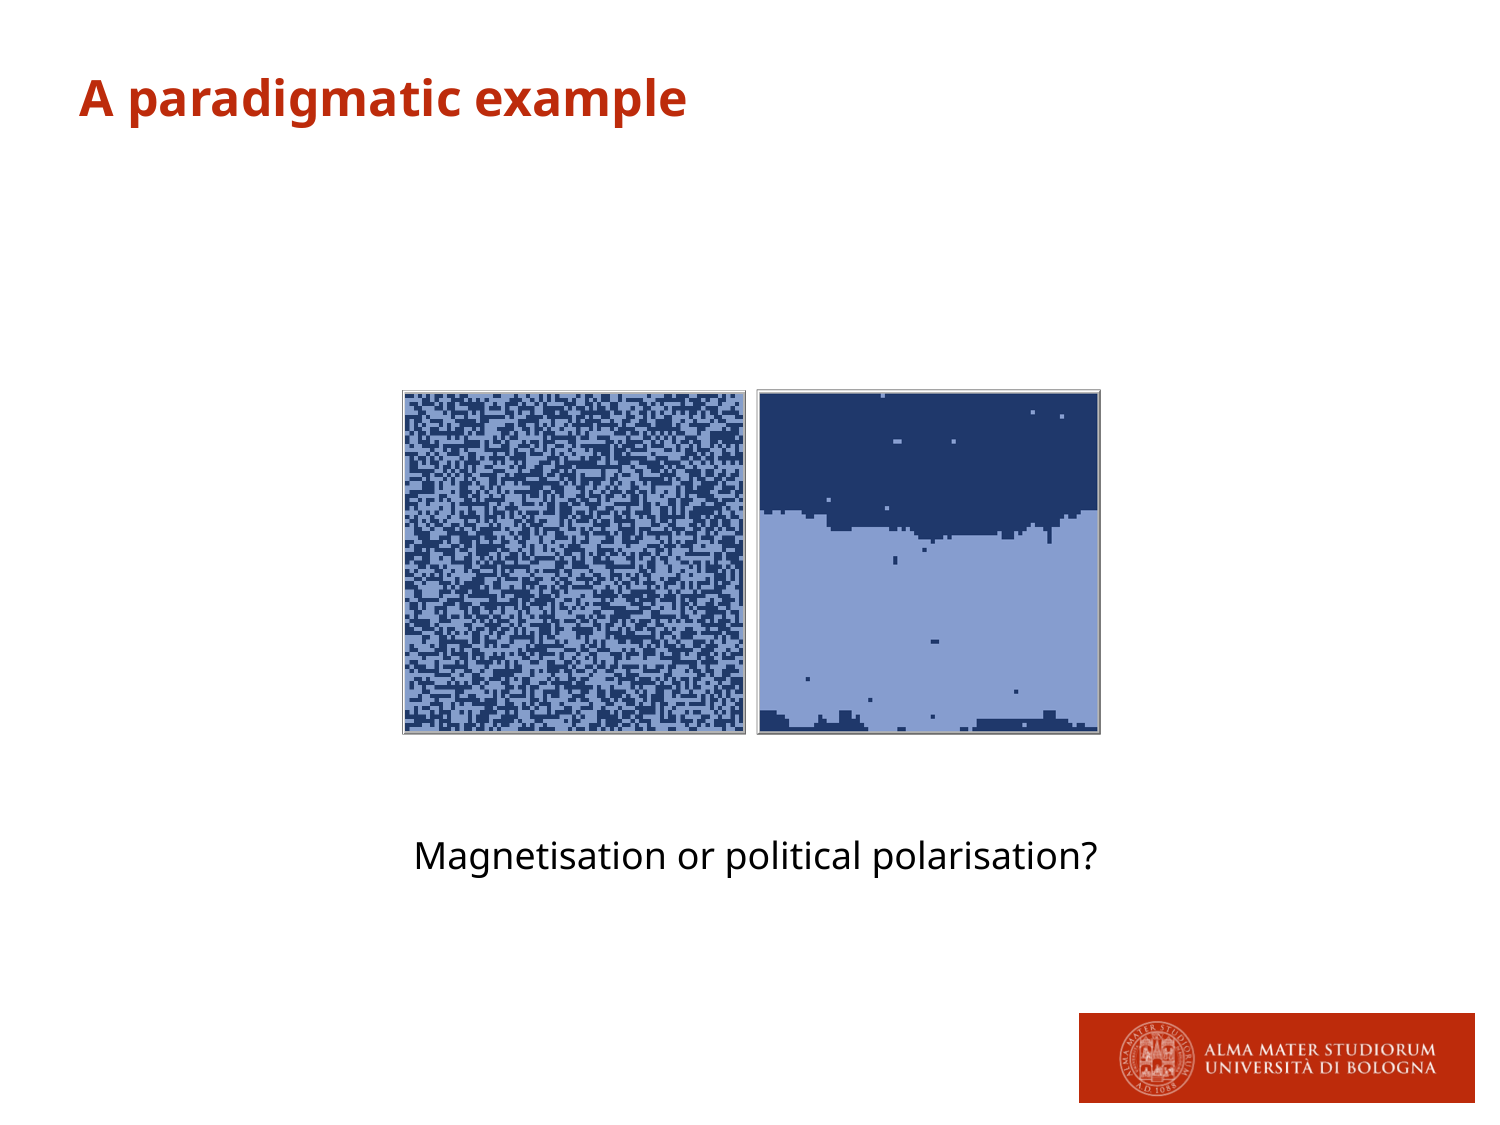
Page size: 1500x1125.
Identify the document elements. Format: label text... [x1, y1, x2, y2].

list A paradigmatic example [64, 78, 1447, 185]
picture [754, 386, 1105, 738]
picture [399, 386, 751, 739]
list Magnetisation or political polarisation? [64, 822, 1447, 988]
